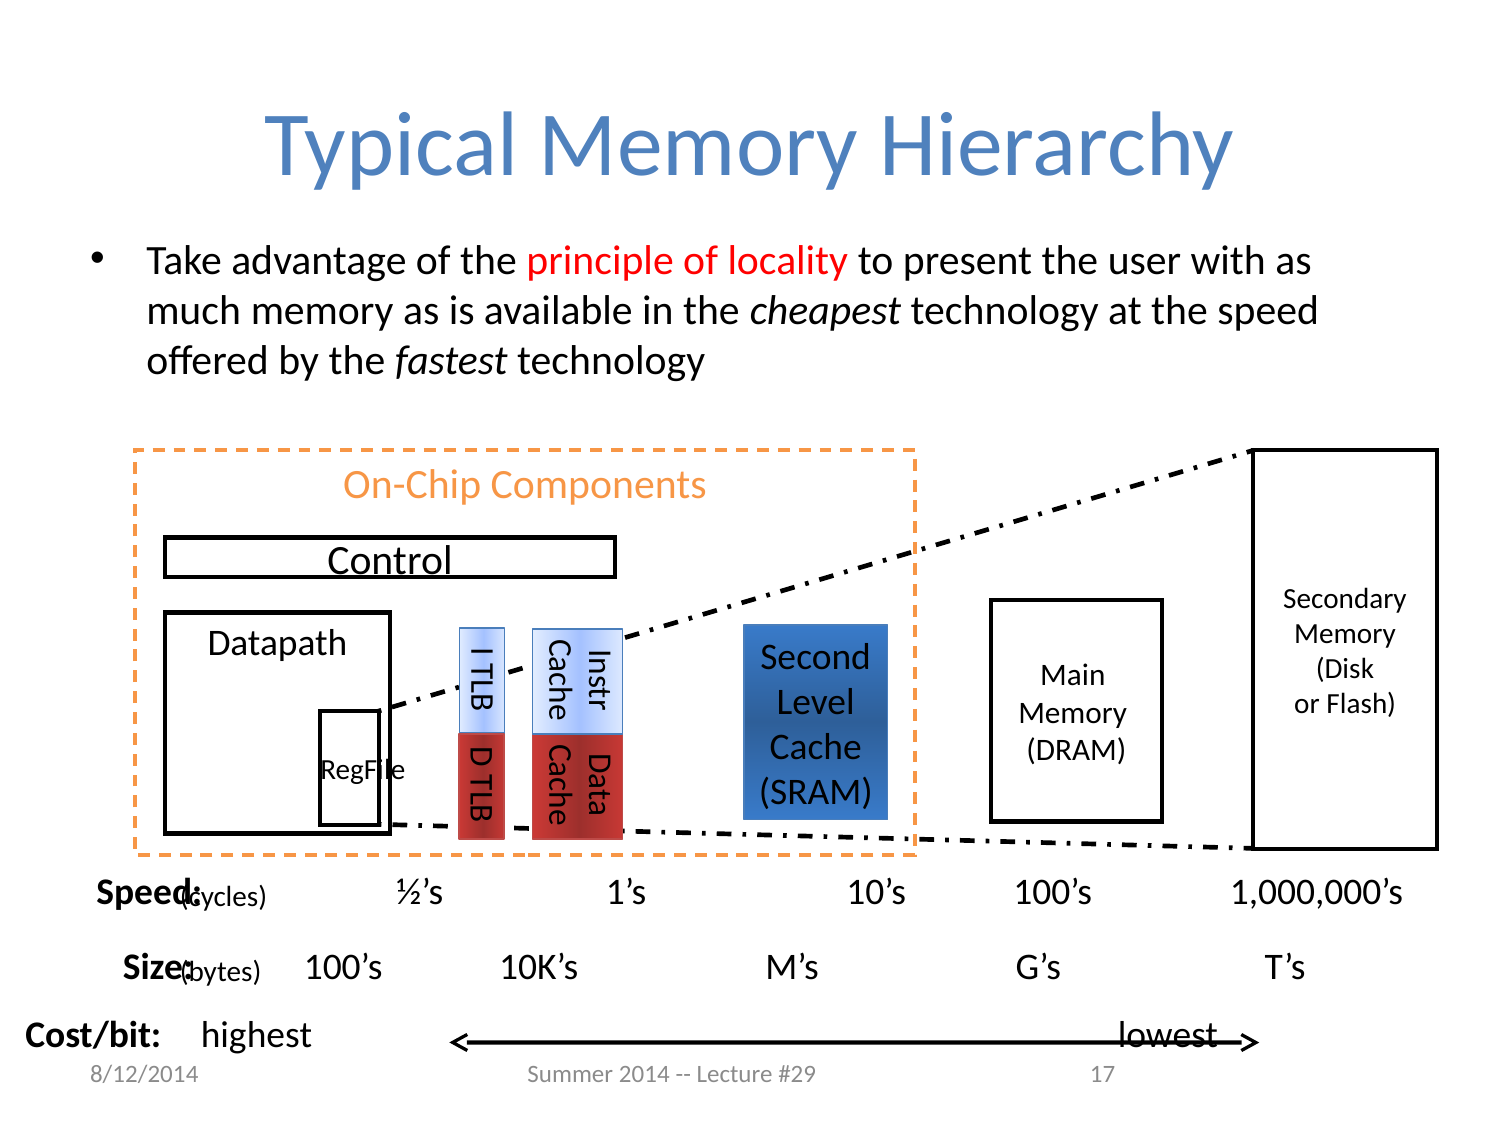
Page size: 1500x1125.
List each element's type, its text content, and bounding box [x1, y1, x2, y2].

slide_number 8/12/2014 [75, 1060, 425, 1103]
list Take advantage of the principle of locality to present the user with as much memory as is available in the cheapest technology at the speed offered by the fastest technology [75, 233, 1425, 466]
text_box Size: 100’s 10K’s M’s G’s T’s [330, 945, 1317, 992]
text_box (cycles) [165, 869, 330, 920]
text_box Cost/bit: highest lowest [14, 1012, 1485, 1060]
text_box Datapath [164, 611, 390, 667]
title Typical Memory Hierarchy [75, 45, 1425, 233]
text_box I TLB [459, 628, 505, 734]
text_box (bytes) [165, 944, 330, 995]
text_box Secondary Memory (Disk or Flash) [1253, 449, 1437, 849]
text_box Size: 100’s 10K’s M’s G’s T’s [112, 945, 165, 992]
text_box On-Chip Components [134, 450, 915, 506]
text_box Second Level Cache (SRAM) [743, 624, 888, 820]
text_box Instr Cache [532, 628, 623, 734]
text_box Speed: ½’s 1’s 10’s 100’s 1,000,000’s [85, 870, 165, 917]
footer Summer 2014 -- Lecture #29 [512, 1060, 988, 1103]
text_box Speed: ½’s 1’s 10’s 100’s 1,000,000’s [330, 870, 1414, 917]
slide_number <number> [1074, 1060, 1425, 1103]
text_box Data Cache [532, 734, 623, 839]
text_box Main Memory (DRAM) [990, 600, 1162, 822]
text_box Control [164, 537, 615, 578]
text_box RegFile [320, 710, 379, 825]
text_box D TLB [459, 733, 504, 839]
